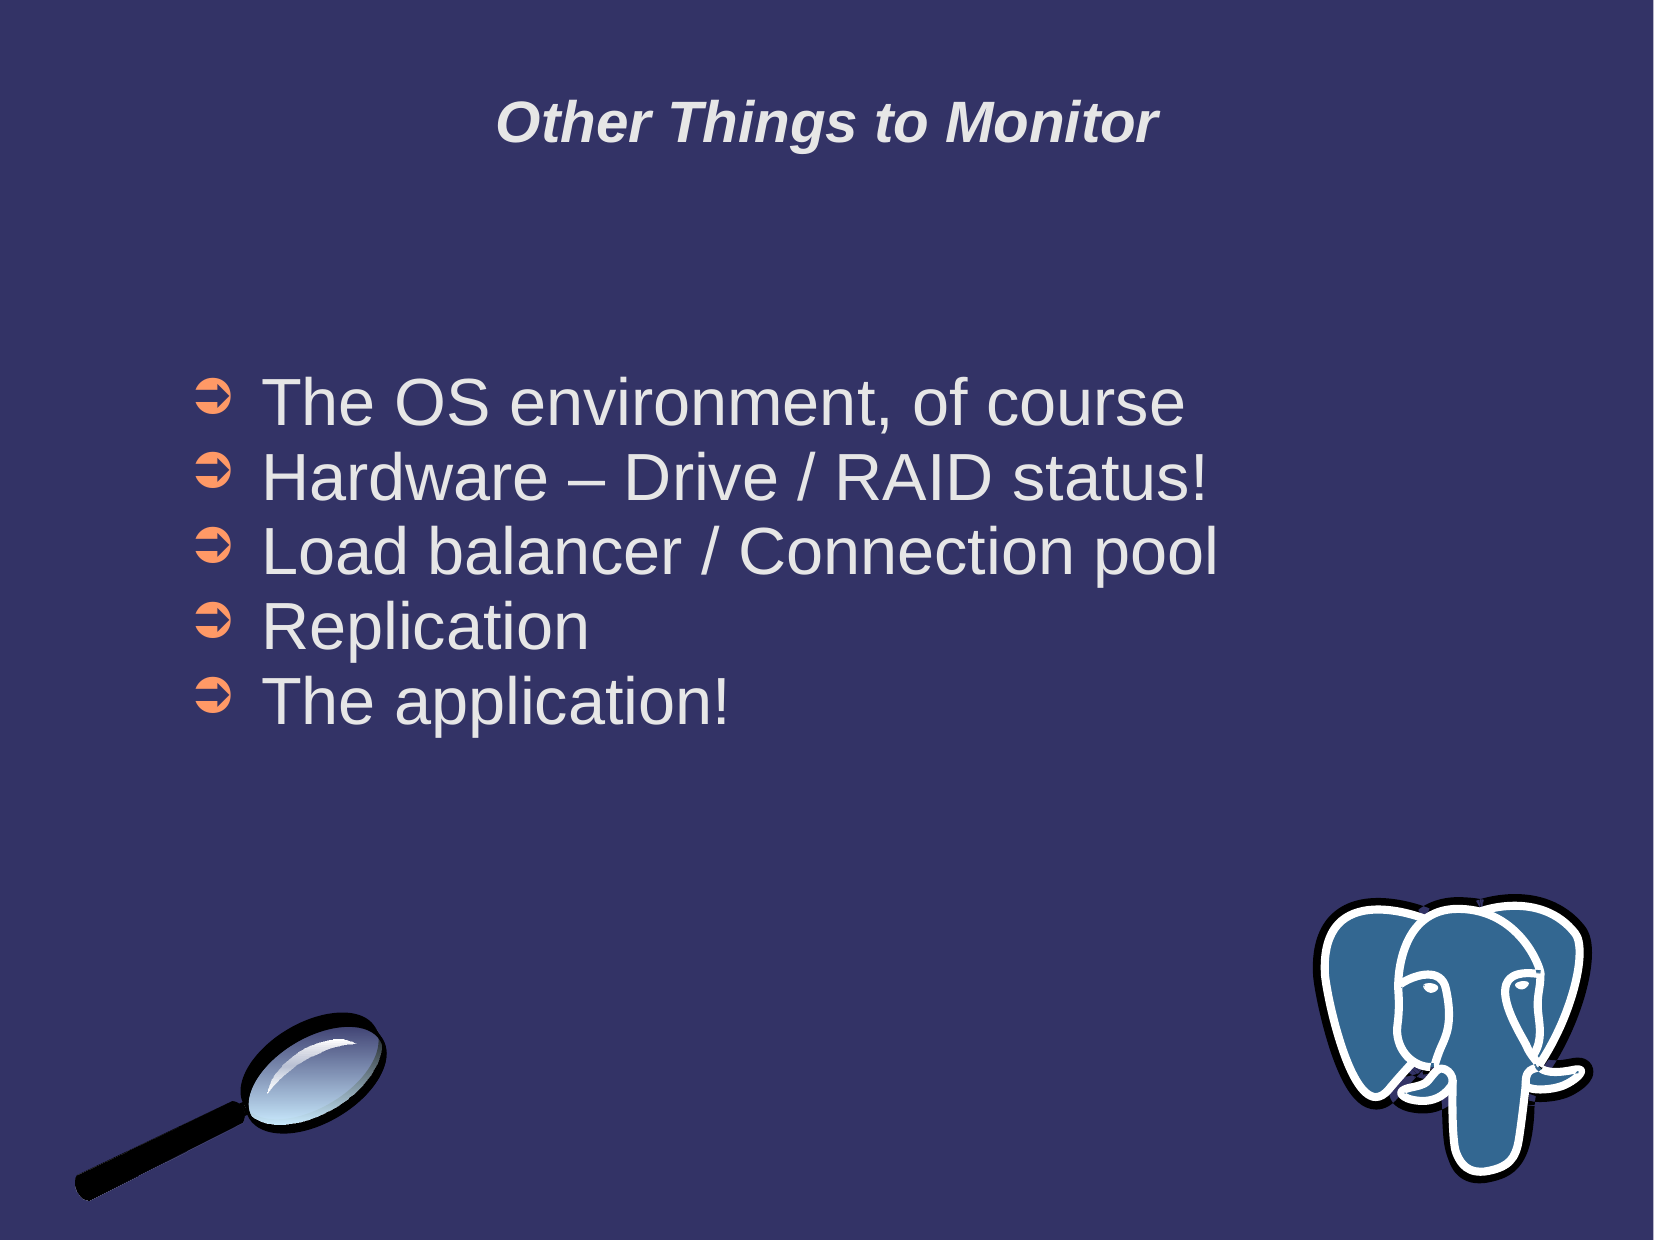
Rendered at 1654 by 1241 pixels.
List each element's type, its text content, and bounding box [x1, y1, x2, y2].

list The OS environment, of course Hardware – Drive / RAID status! Load balancer / Connection pool Replication The application! [178, 364, 1570, 1184]
title Other Things to Monitor [121, 19, 1534, 227]
